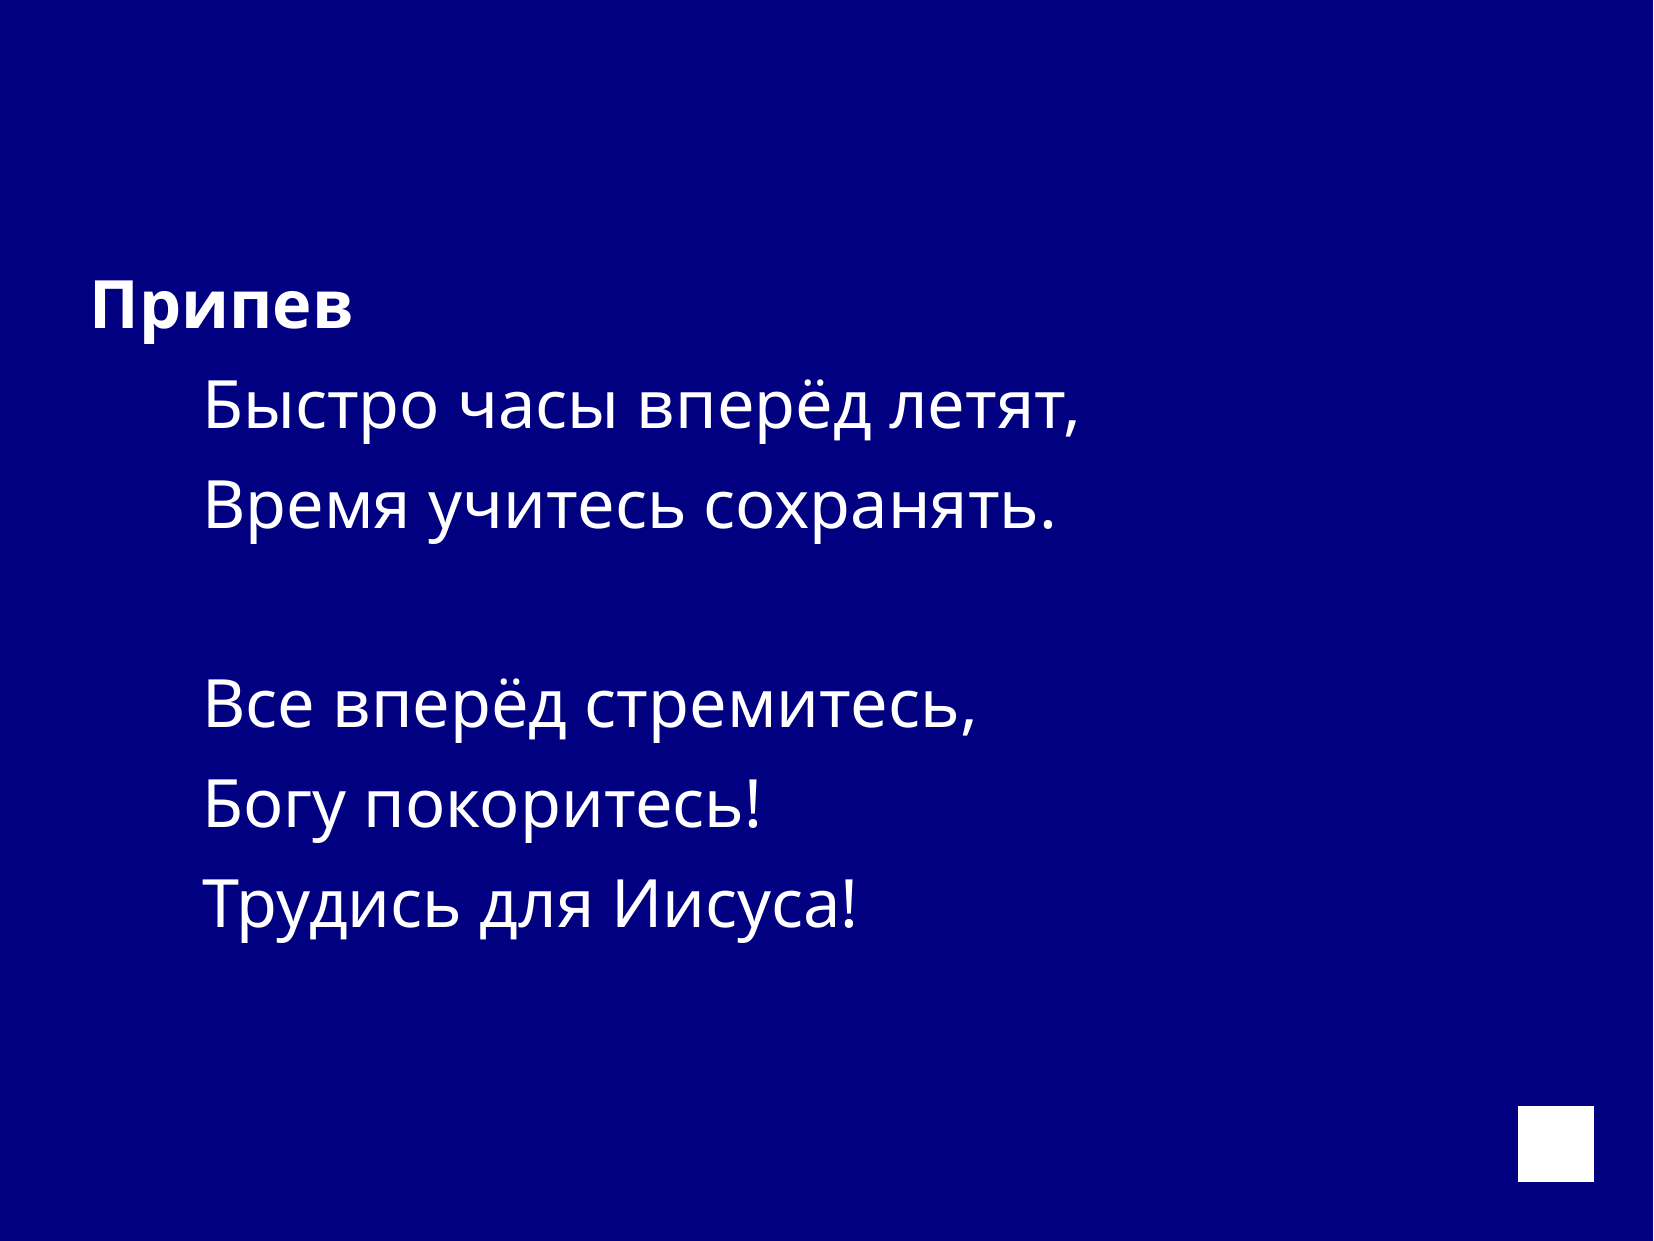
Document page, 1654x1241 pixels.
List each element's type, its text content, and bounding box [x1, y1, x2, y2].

text_box Припев Быстро часы вперёд летят, Время учитесь сохранять. Все вперёд стремитесь, Богу покоритесь! Трудись для Иисуса! [75, 150, 1576, 1163]
text_box [1518, 1106, 1594, 1182]
